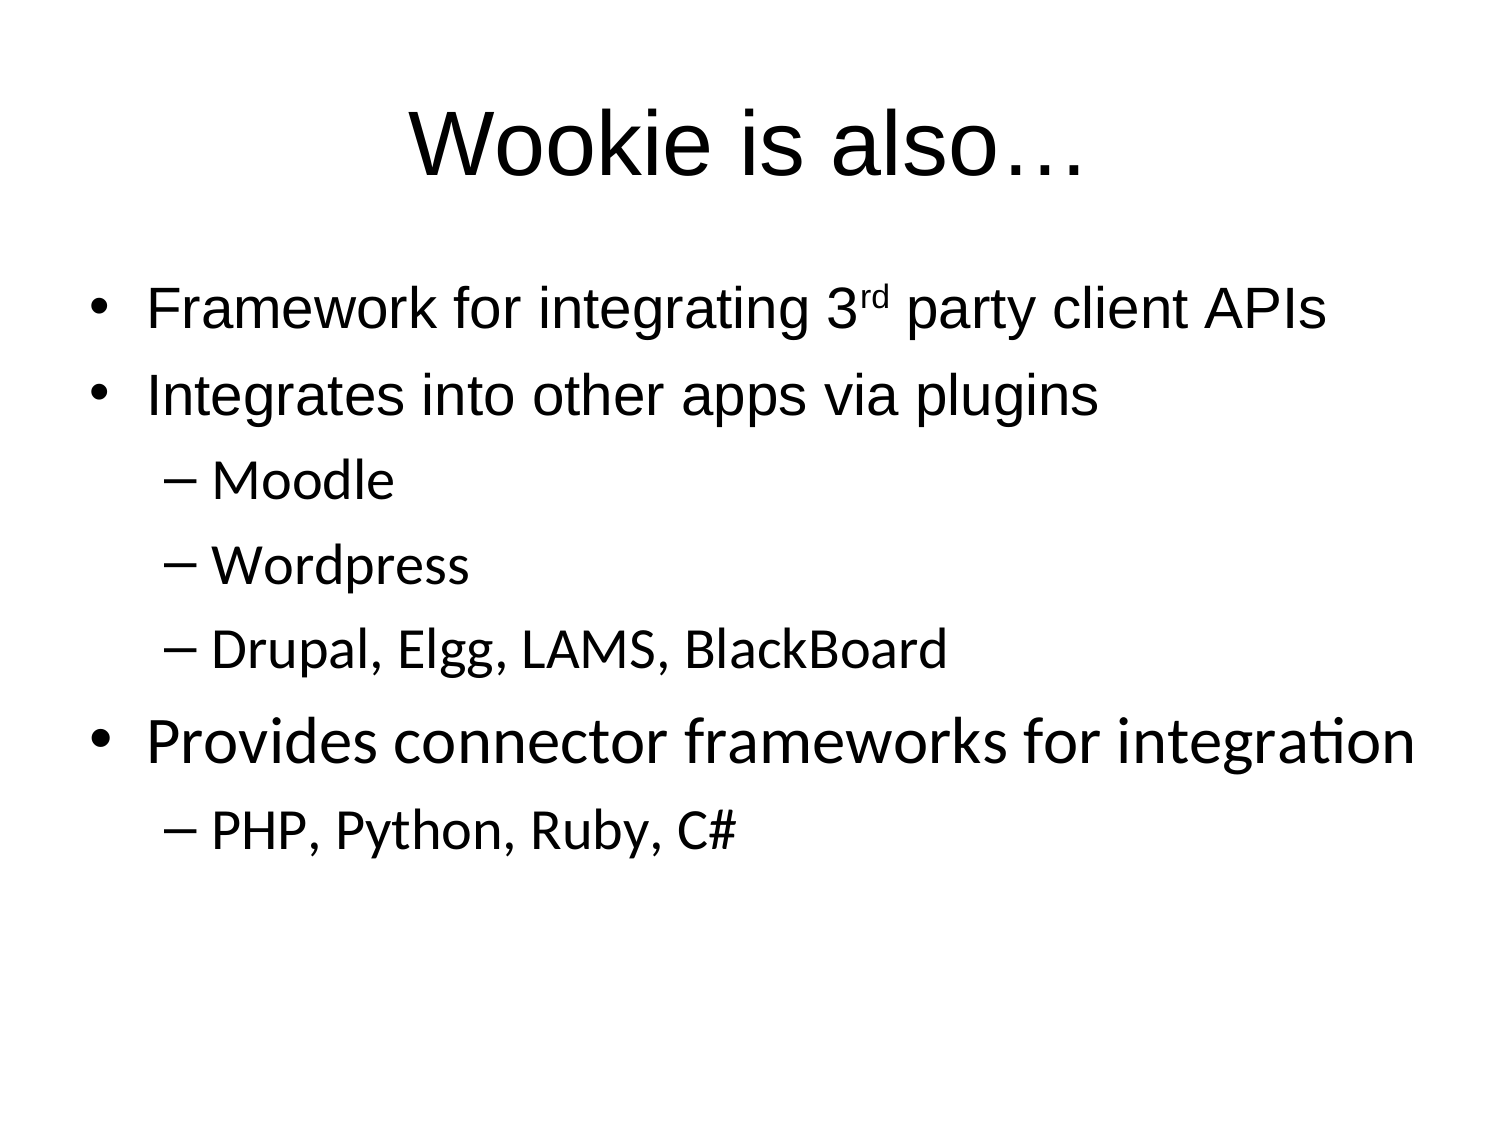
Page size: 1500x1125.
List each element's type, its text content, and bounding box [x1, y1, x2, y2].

title Wookie is also… [75, 44, 1426, 233]
list Framework for integrating 3rd party client APIs Integrates into other apps via plugins Moodle Wordpress Drupal, Elgg, LAMS, BlackBoard Provides connector frameworks for integration PHP, Python, Ruby, C# [75, 262, 1447, 1006]
